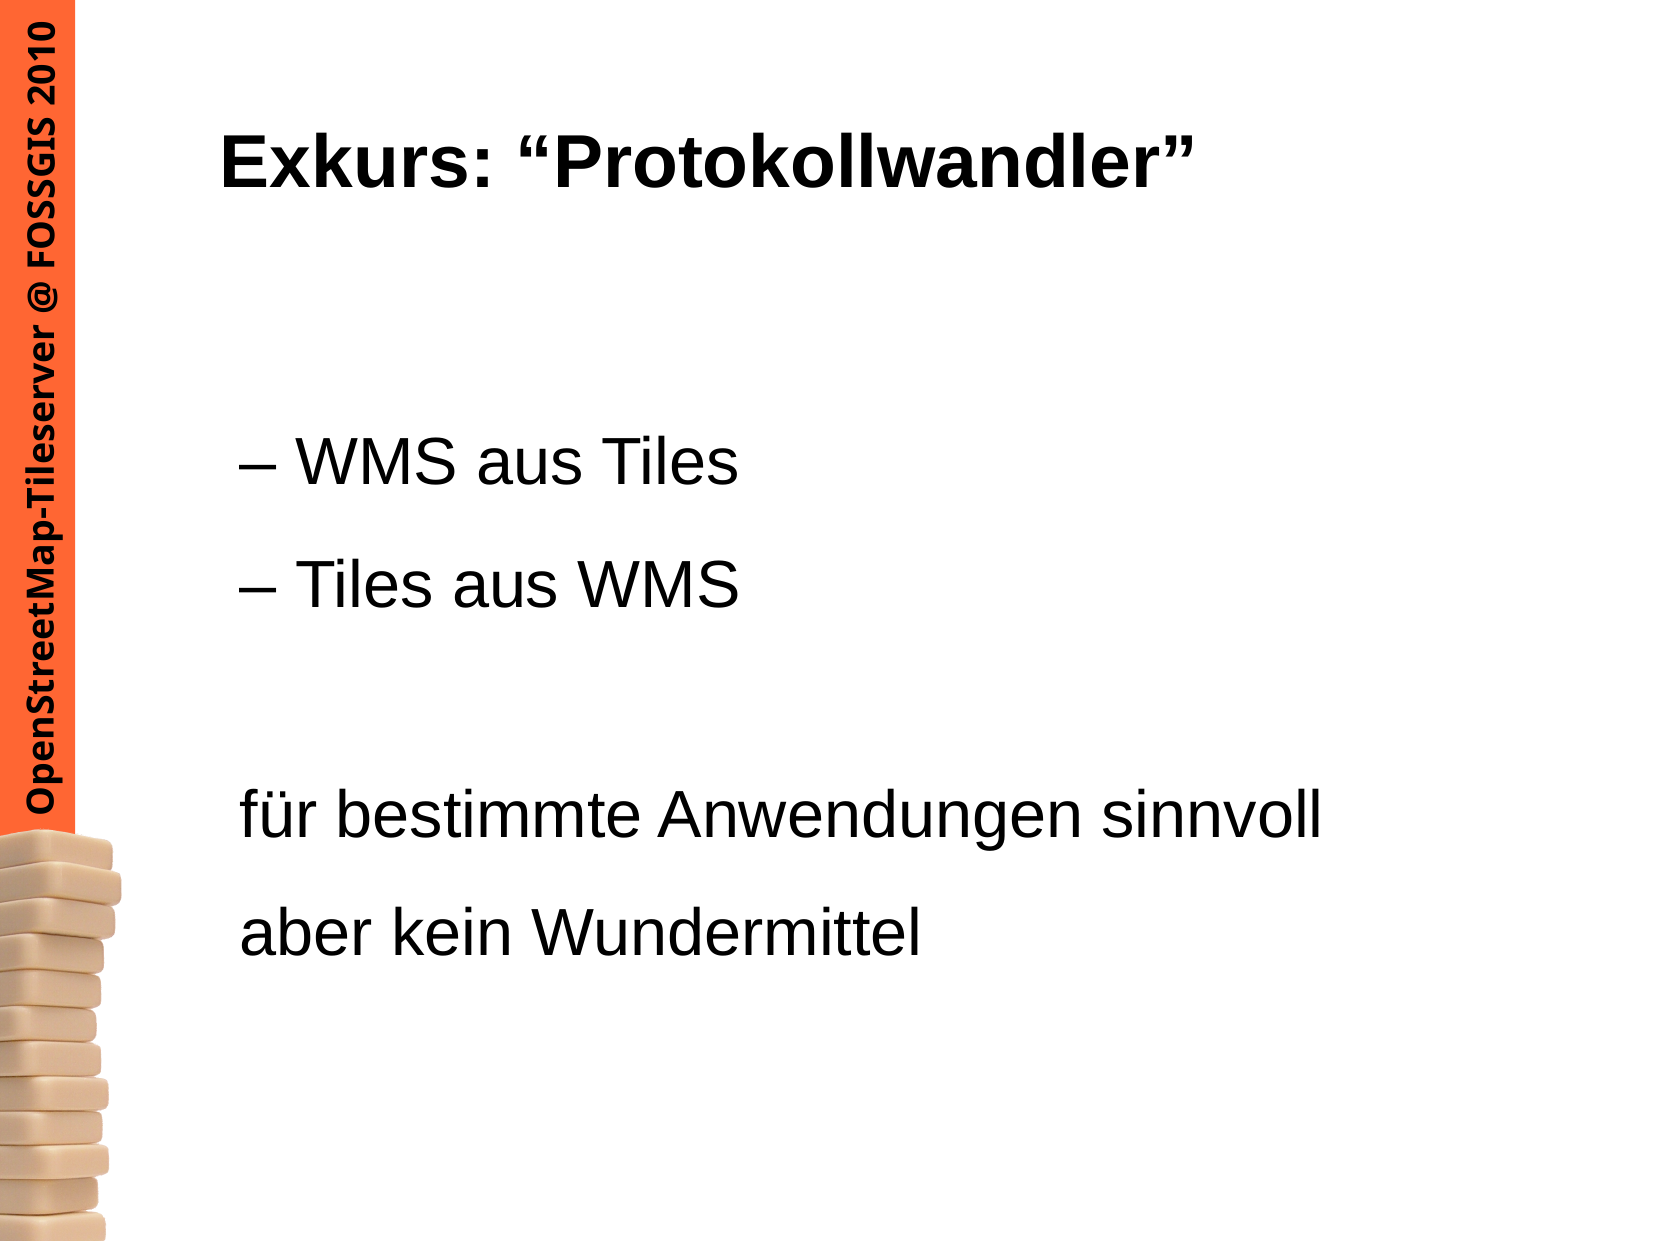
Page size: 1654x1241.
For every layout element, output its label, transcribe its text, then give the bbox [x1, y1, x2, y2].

picture [0, 816, 133, 1241]
text_box – WMS aus Tiles [225, 416, 1313, 507]
text_box für bestimmte Anwendungen sinnvoll [225, 769, 1459, 860]
text_box aber kein Wundermittel [225, 887, 1459, 978]
text_box Exkurs: “Protokollwandler” [205, 112, 1501, 296]
text_box – Tiles aus WMS [225, 539, 1313, 629]
